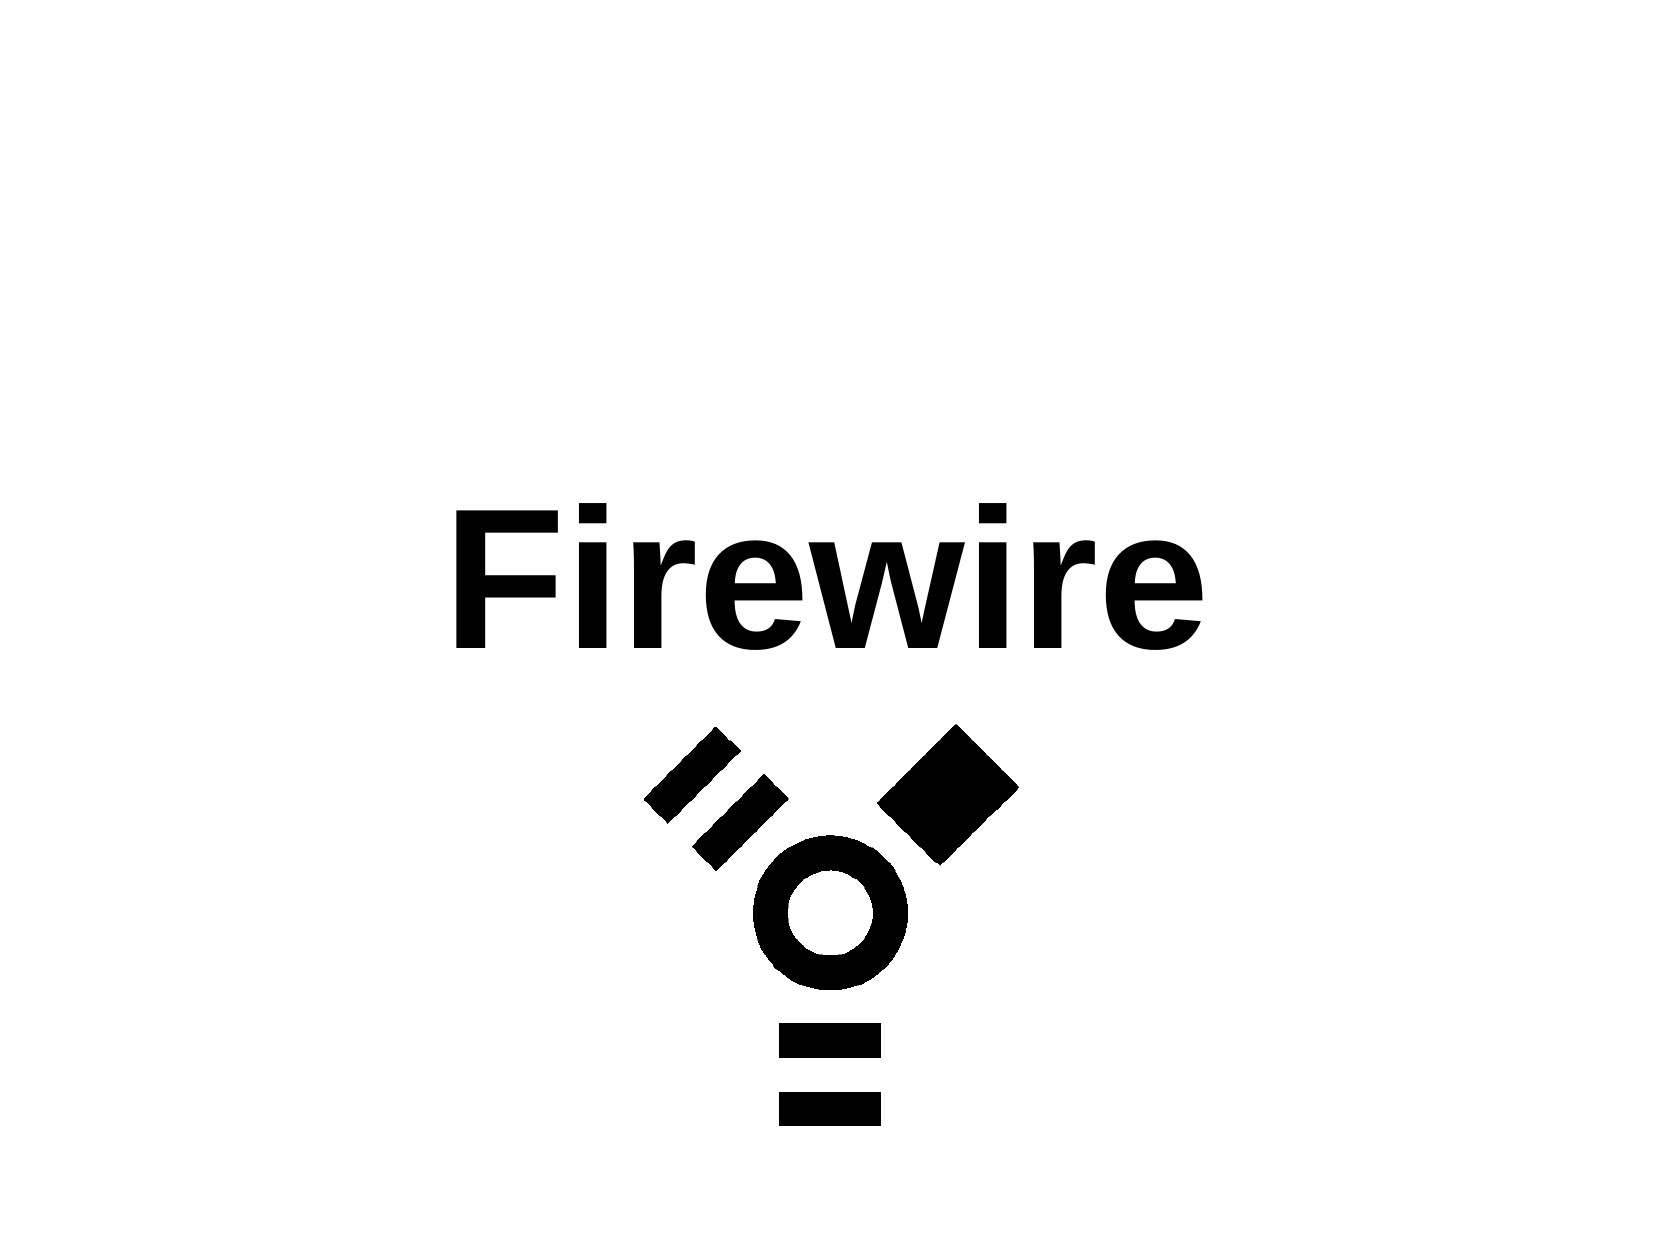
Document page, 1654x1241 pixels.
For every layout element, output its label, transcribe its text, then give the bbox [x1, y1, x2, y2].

picture [590, 679, 1063, 1169]
subtitle Firewire [82, 49, 1571, 1109]
